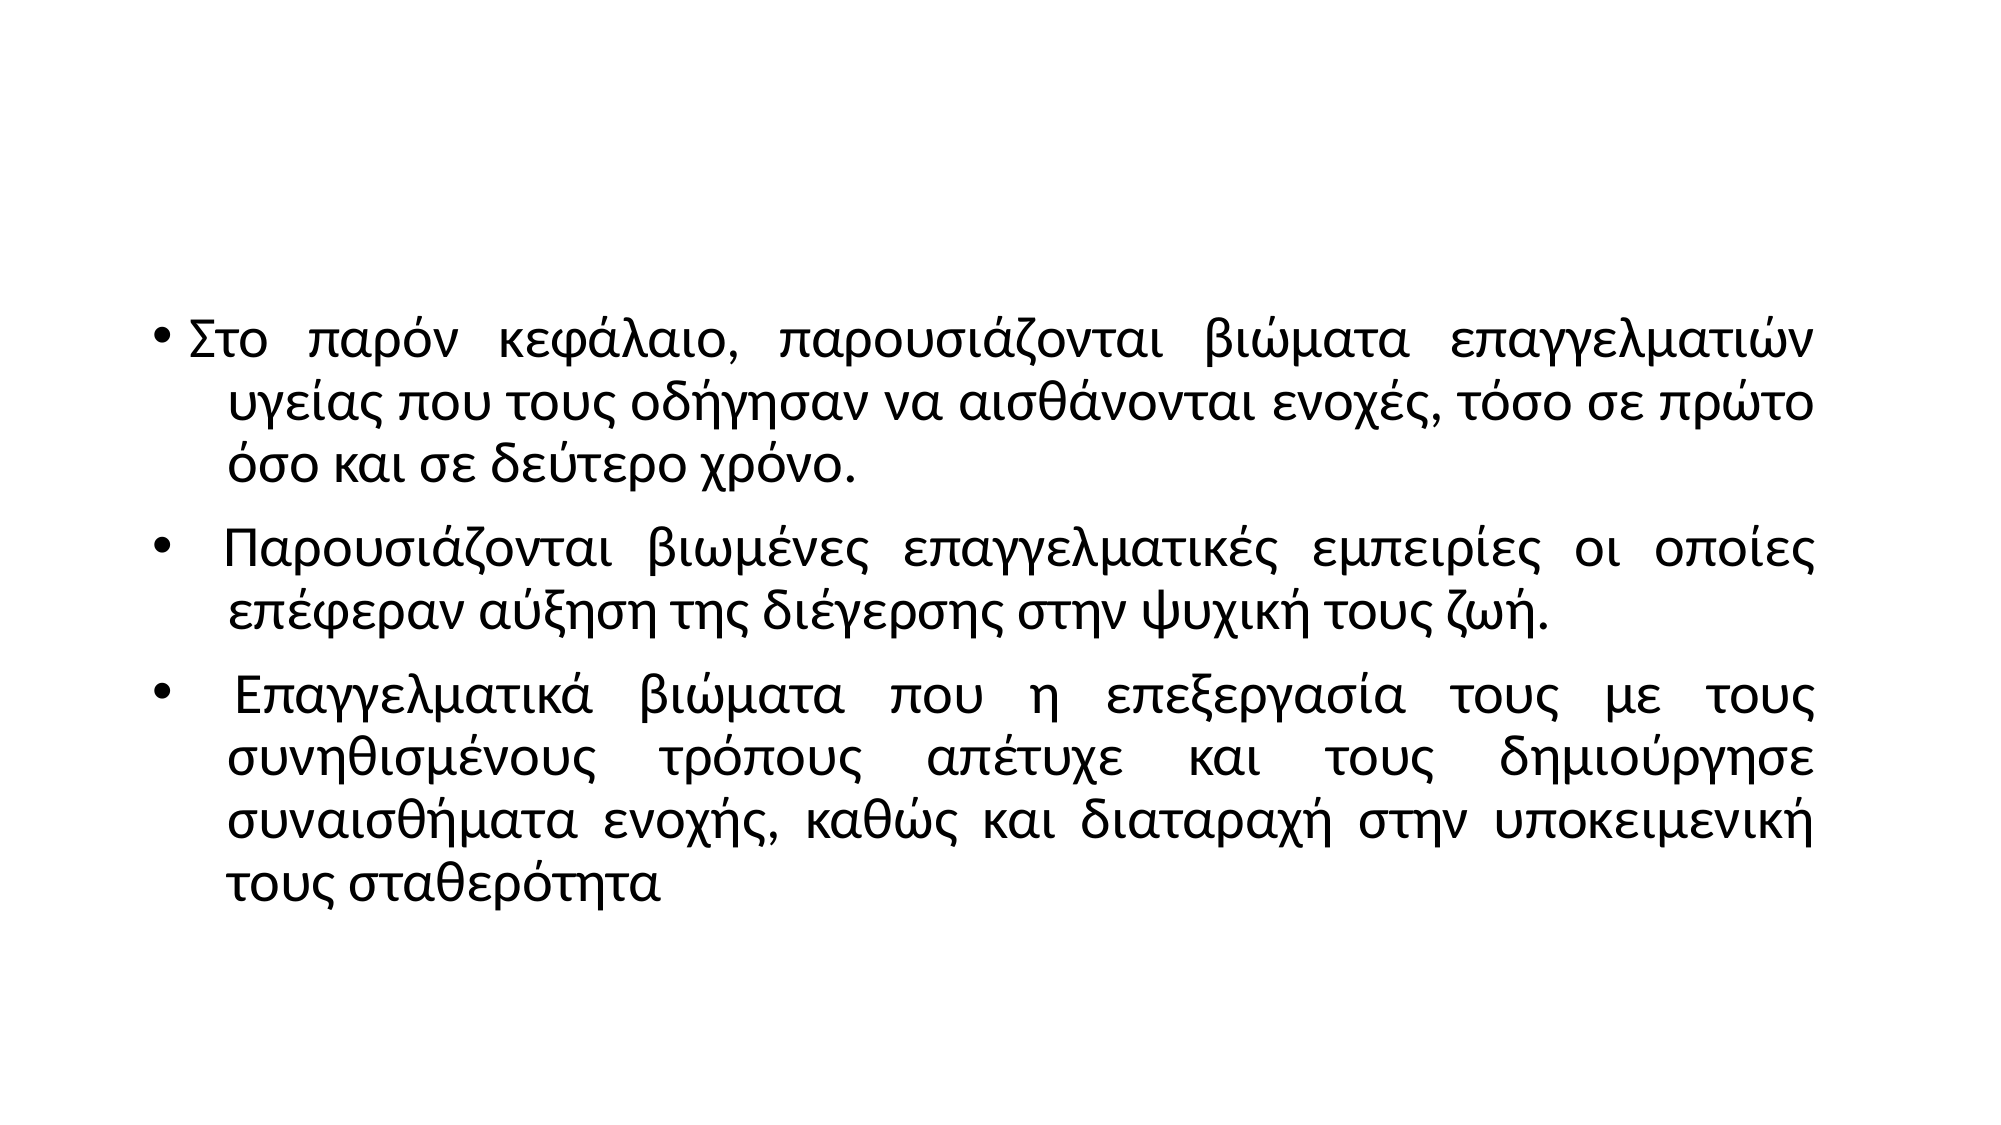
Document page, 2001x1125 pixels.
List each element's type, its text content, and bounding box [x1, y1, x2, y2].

list Στο παρόν κεφάλαιο, παρουσιάζονται βιώματα επαγγελματιών υγείας που τους οδήγησαν να αισθάνονται ενοχές, τόσο σε πρώτο όσο και σε δεύτερο χρόνο. Παρουσιάζονται βιωμένες επαγγελματικές εμπειρίες οι οποίες επέφεραν αύξηση της διέγερσης στην ψυχική τους ζωή. Επαγγελματικά βιώματα που η επεξεργασία τους με τους συνηθισμένους τρόπους απέτυχε και τους δημιούργησε συναισθήματα ενοχής, καθώς και διαταραχή στην υποκειμενική τους σταθερότητα [137, 299, 1863, 1014]
